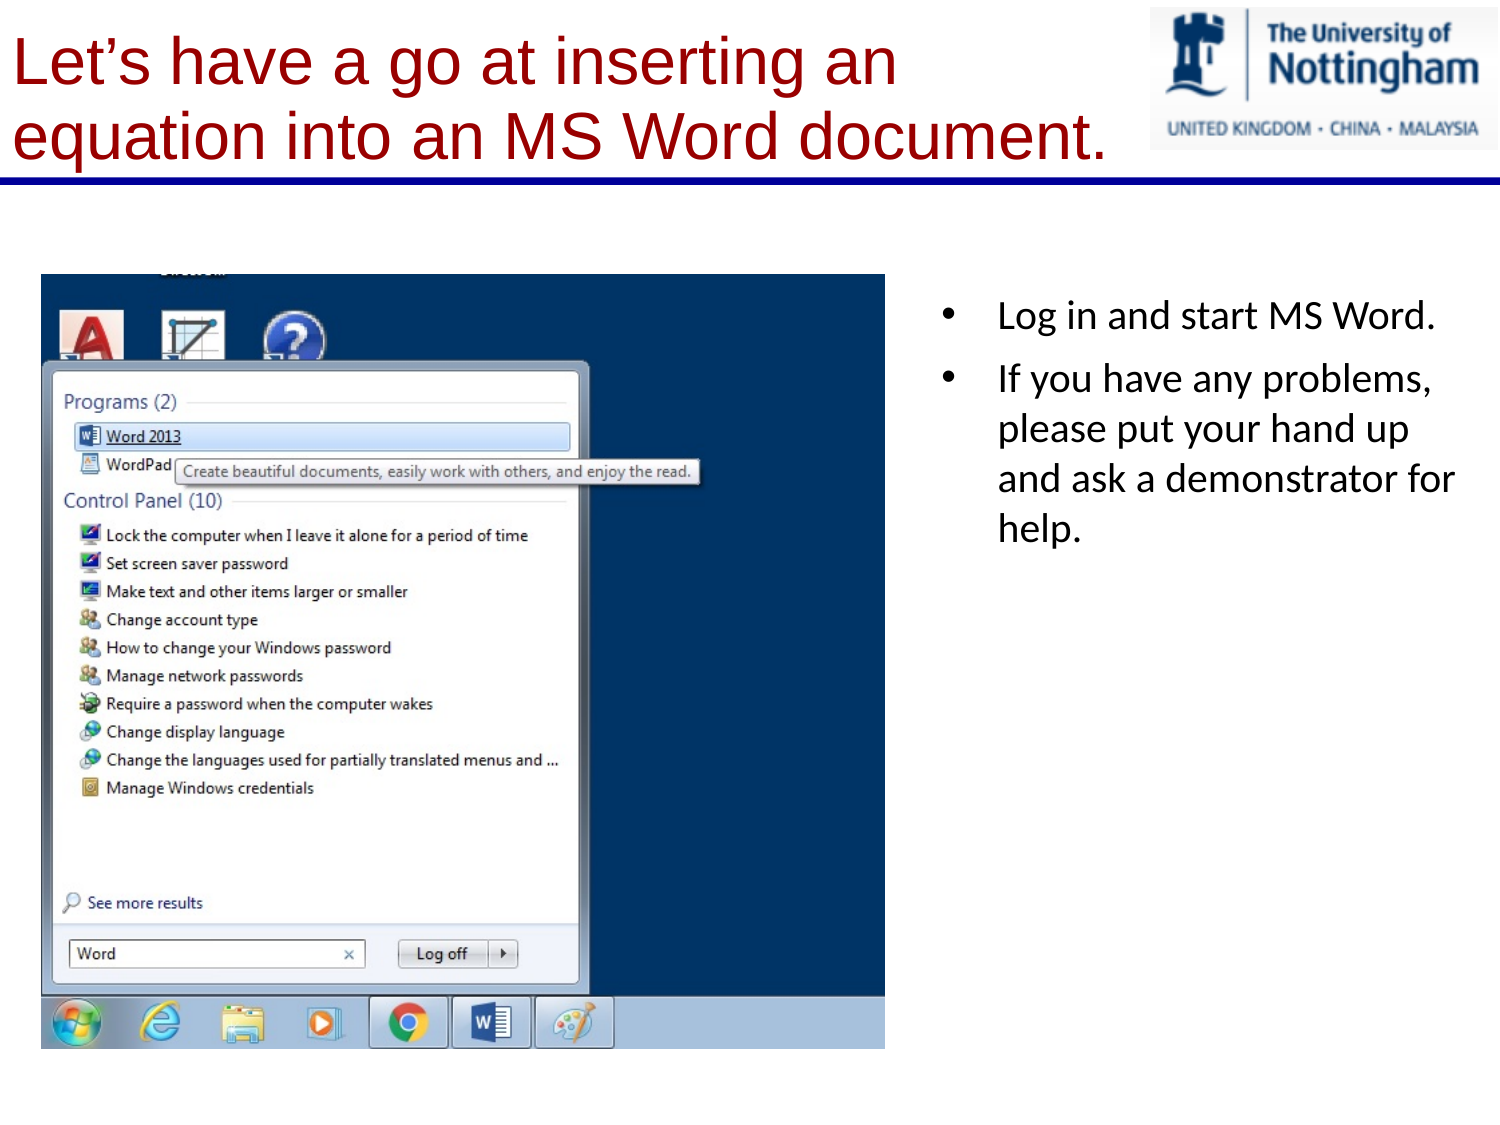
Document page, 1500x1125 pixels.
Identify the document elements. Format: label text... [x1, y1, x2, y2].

list Log in and start MS Word. If you have any problems, please put your hand up and ask a demonstrator for help. [926, 280, 1480, 987]
picture [41, 274, 885, 1049]
title Let’s have a go at inserting an equation into an MS Word document. [12, 0, 1153, 202]
picture [1153, 7, 1498, 150]
